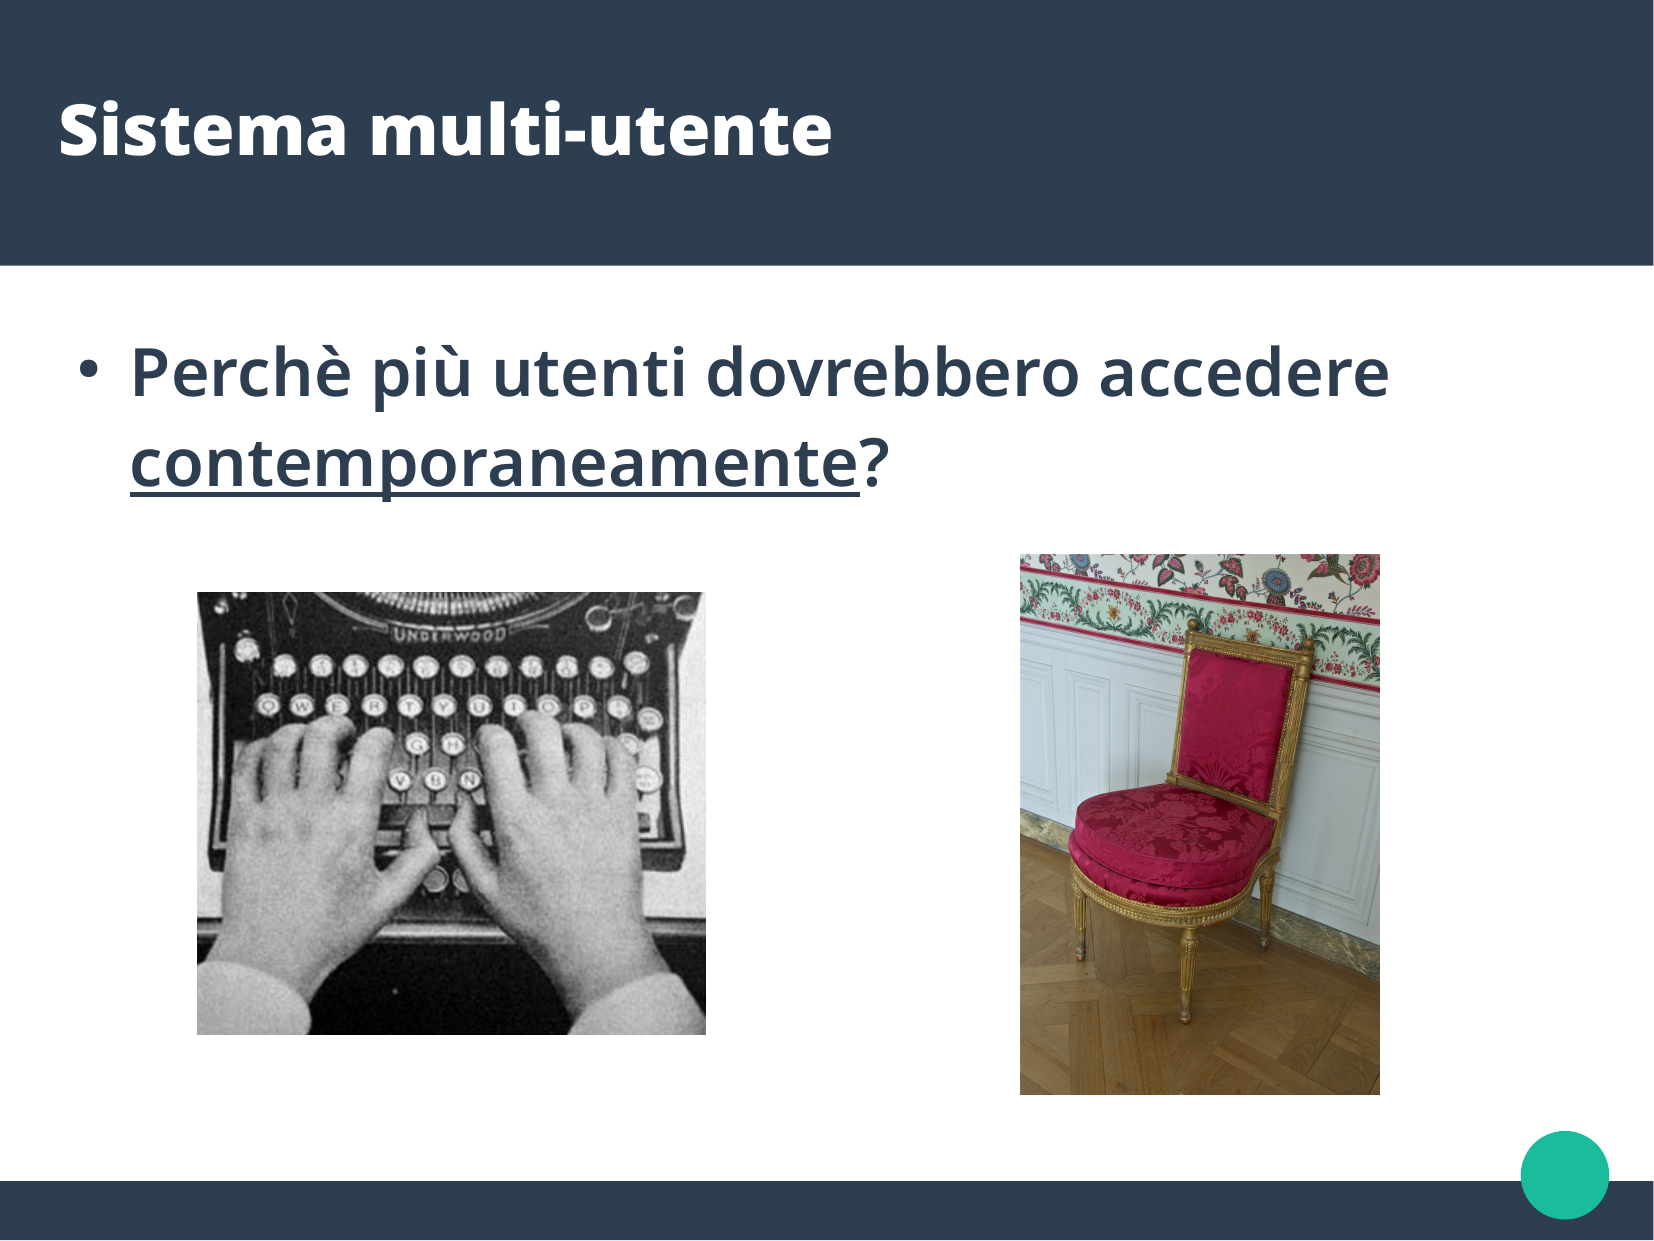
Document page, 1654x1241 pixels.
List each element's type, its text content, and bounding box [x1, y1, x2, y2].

title Sistema multi-utente [59, 49, 1595, 207]
list Perchè più utenti dovrebbero accedere contemporaneamente? [59, 324, 1595, 1152]
picture [1020, 554, 1380, 1096]
picture [197, 592, 706, 1036]
